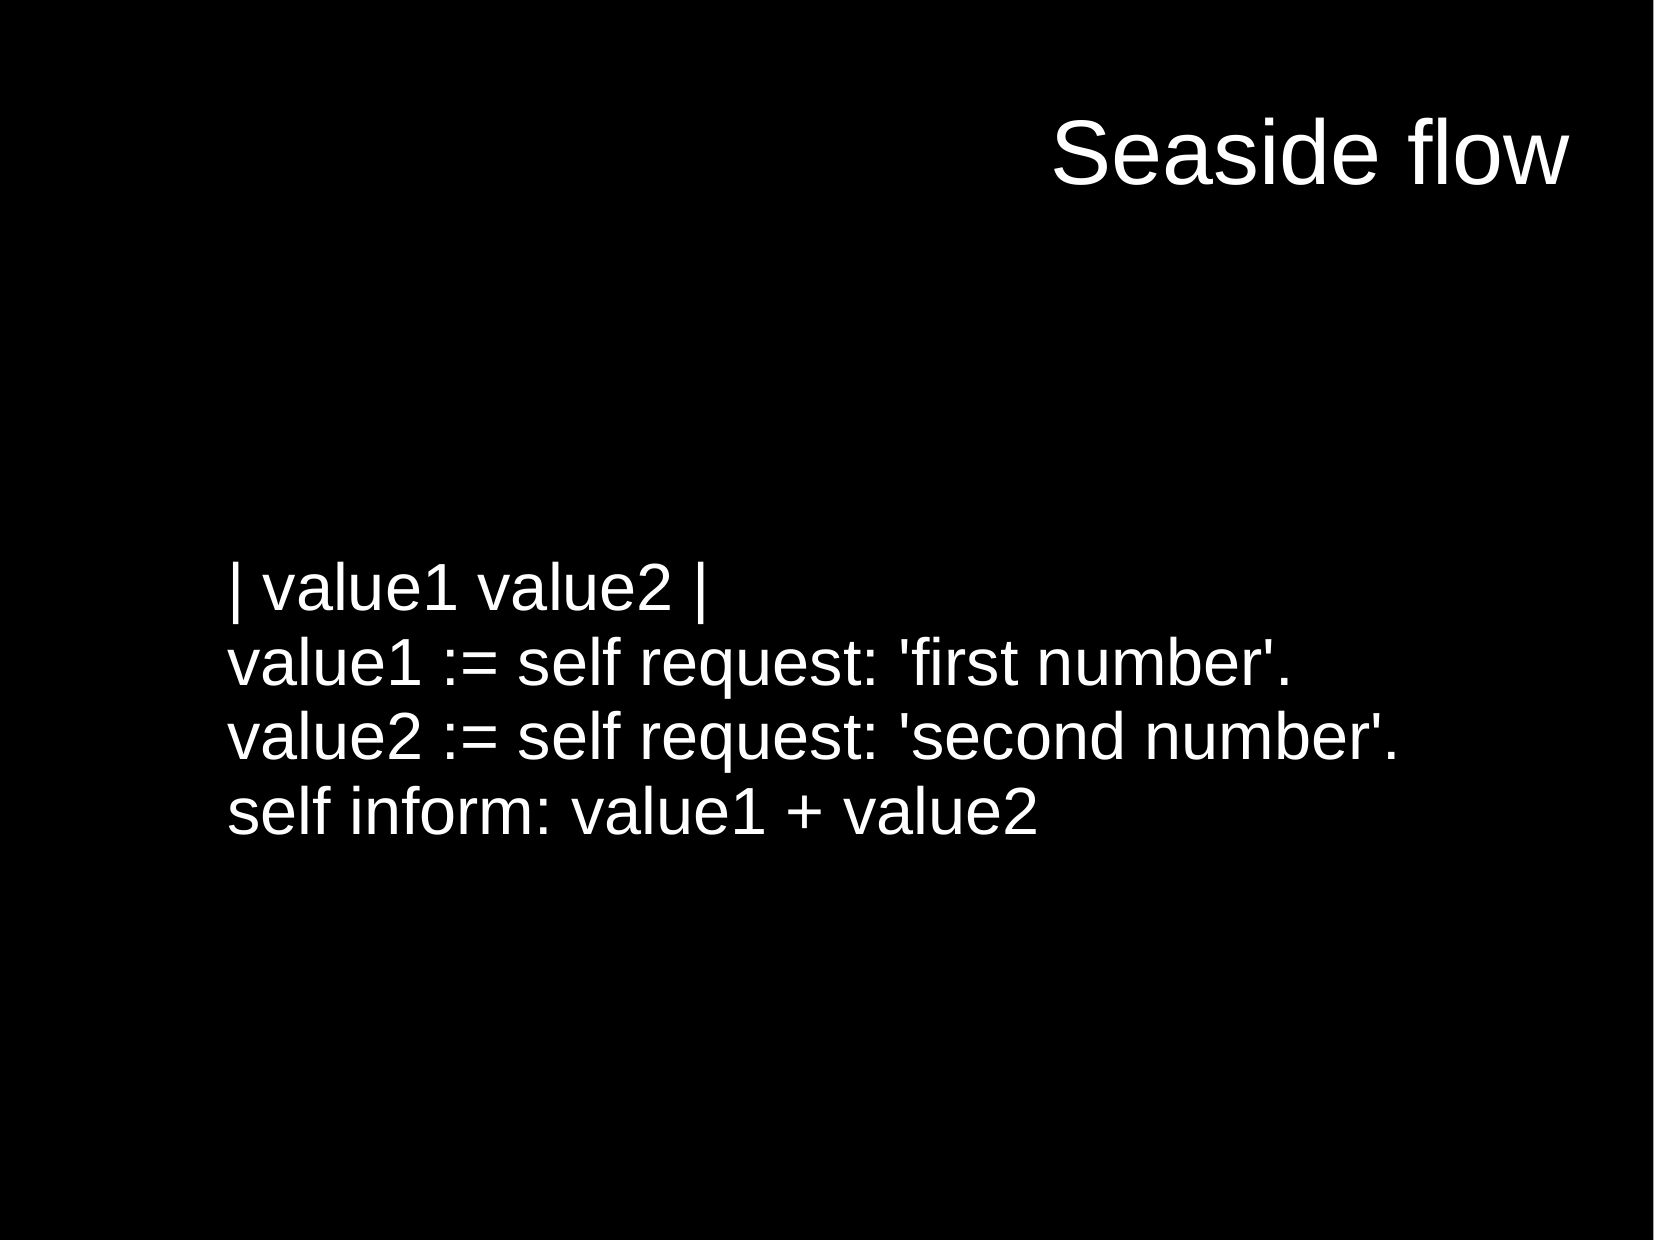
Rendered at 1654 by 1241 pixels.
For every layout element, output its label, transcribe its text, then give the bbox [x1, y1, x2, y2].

subtitle | value1 value2 | value1 := self request: 'first number'. value2 := self request: 'second number'. self inform: value1 + value2 [82, 297, 1571, 1102]
title Seaside flow [82, 49, 1571, 257]
